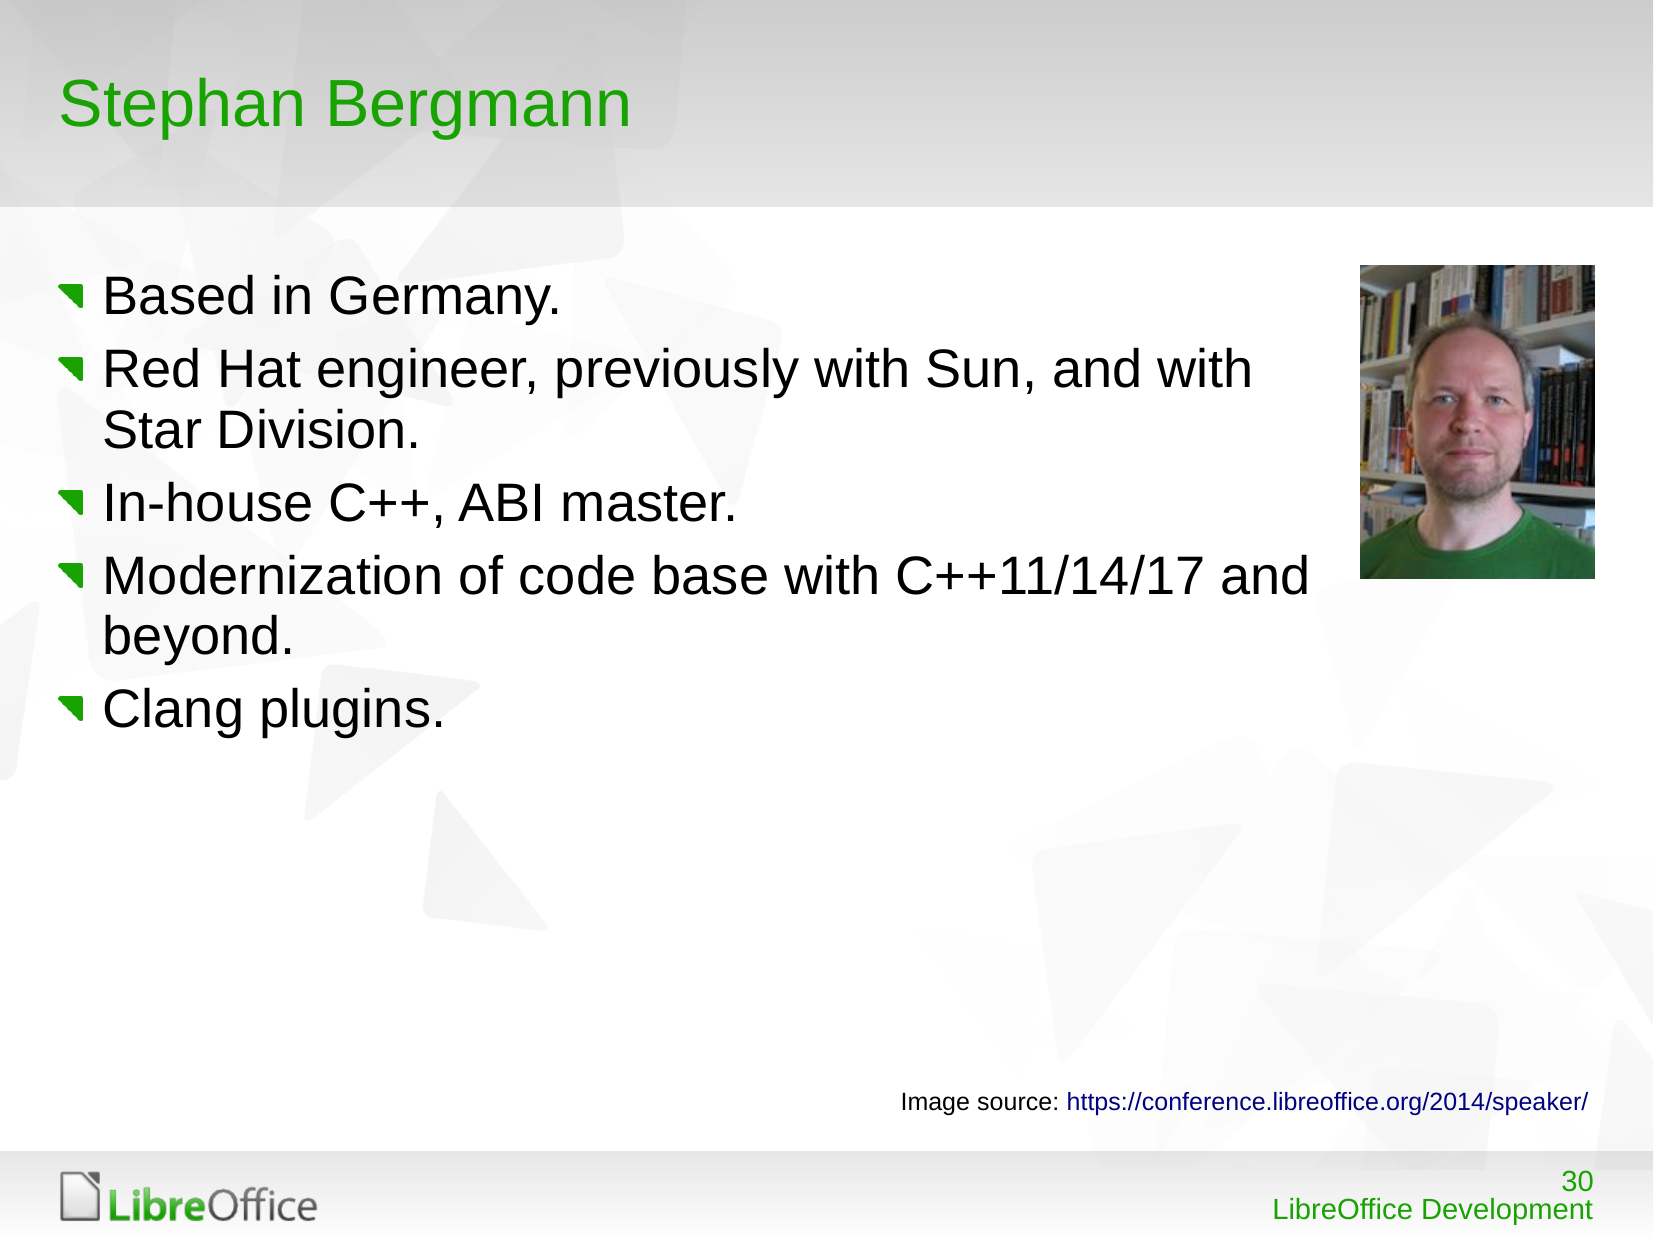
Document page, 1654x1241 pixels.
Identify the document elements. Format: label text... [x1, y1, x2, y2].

picture [0, 0, 783, 931]
picture [915, 265, 1653, 1170]
title Stephan Bergmann [58, 29, 1594, 178]
text_box Image source: https://conference.libreoffice.org/2014/speaker/ [885, 1080, 1605, 1124]
picture [41, 1152, 337, 1241]
list Based in Germany. Red Hat engineer, previously with Sun, and with Star Division. In-house C++, ABI master. Modernization of code base with C++11/14/17 and beyond. Clang plugins. [58, 265, 1329, 986]
